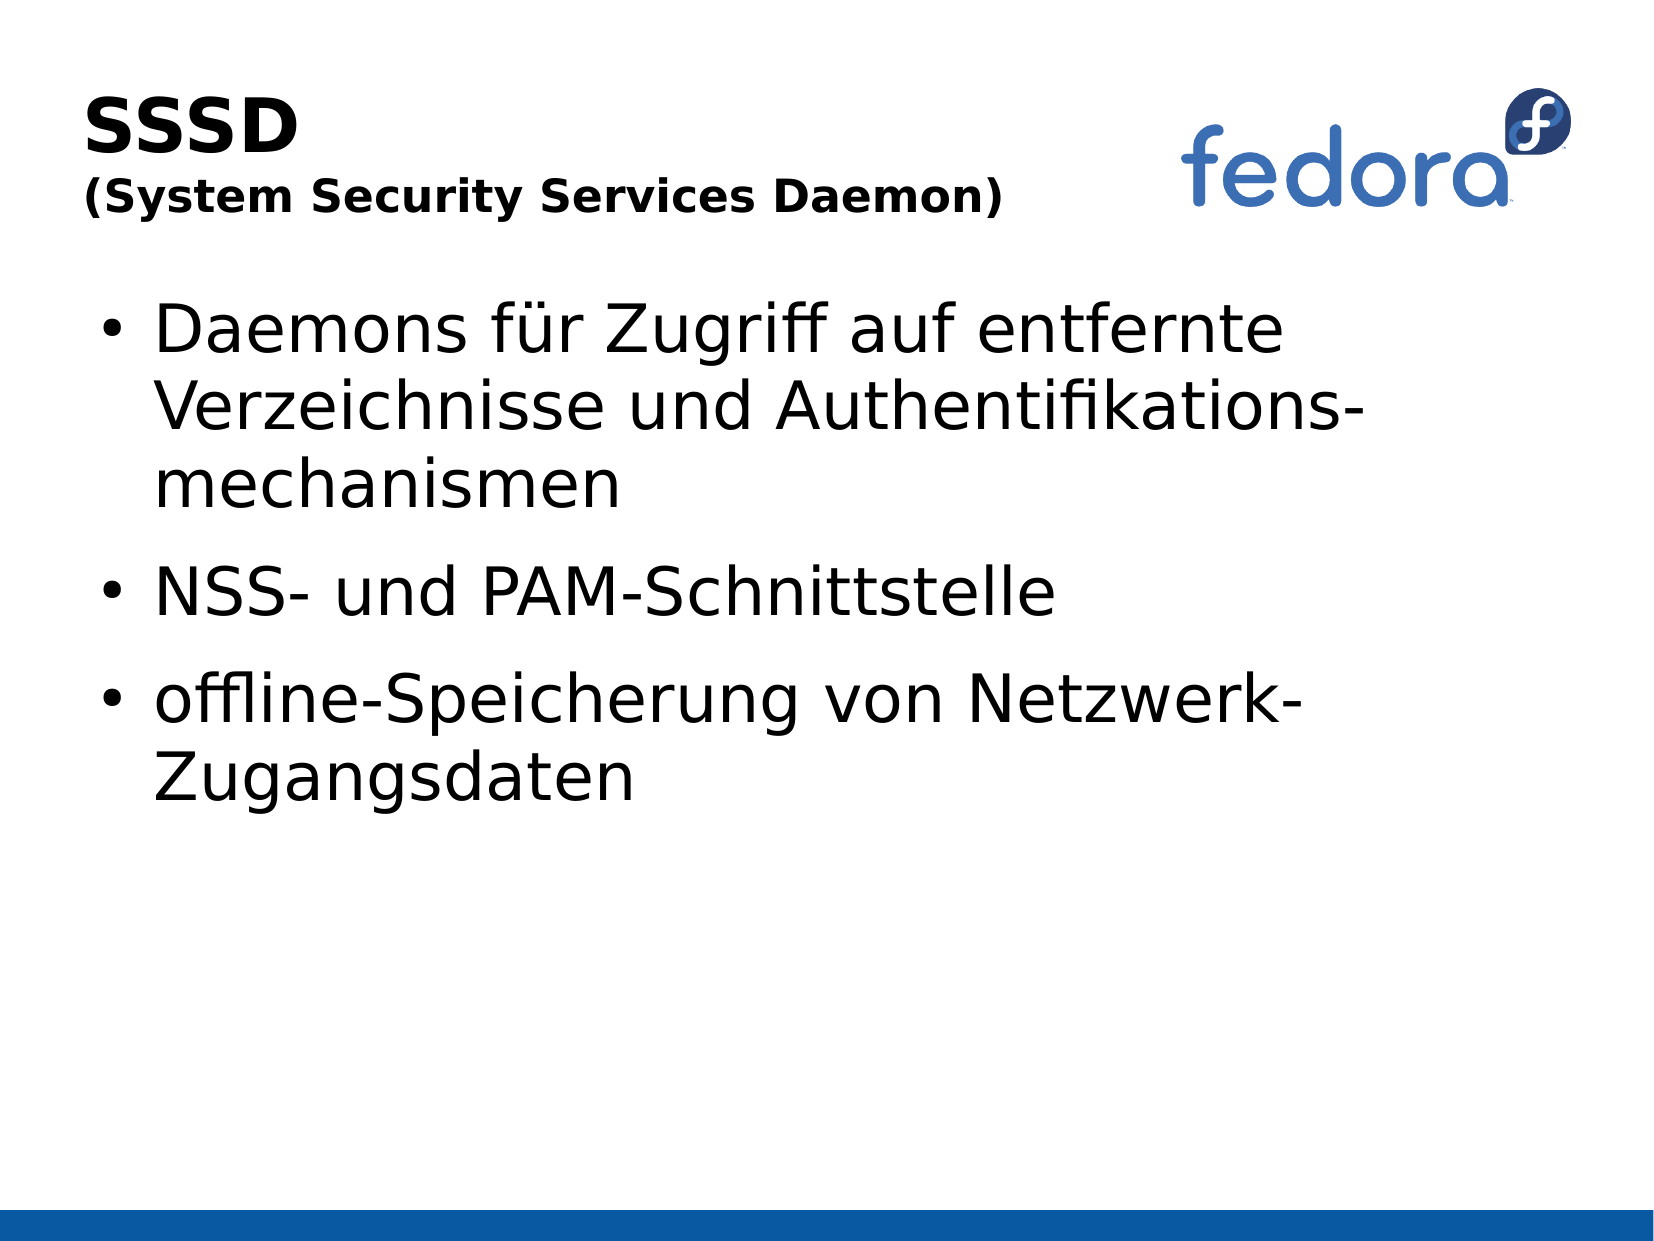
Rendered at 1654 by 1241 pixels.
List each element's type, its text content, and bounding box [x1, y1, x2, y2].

picture [1182, 88, 1571, 207]
list Daemons für Zugriff auf entfernte Verzeichnisse und Authentifikations-mechanismen NSS- und PAM-Schnittstelle offline-Speicherung von Netzwerk-Zugangsdaten [82, 290, 1571, 1109]
title SSSD (System Security Services Daemon) [82, 49, 1182, 257]
picture [0, 1210, 1654, 1241]
